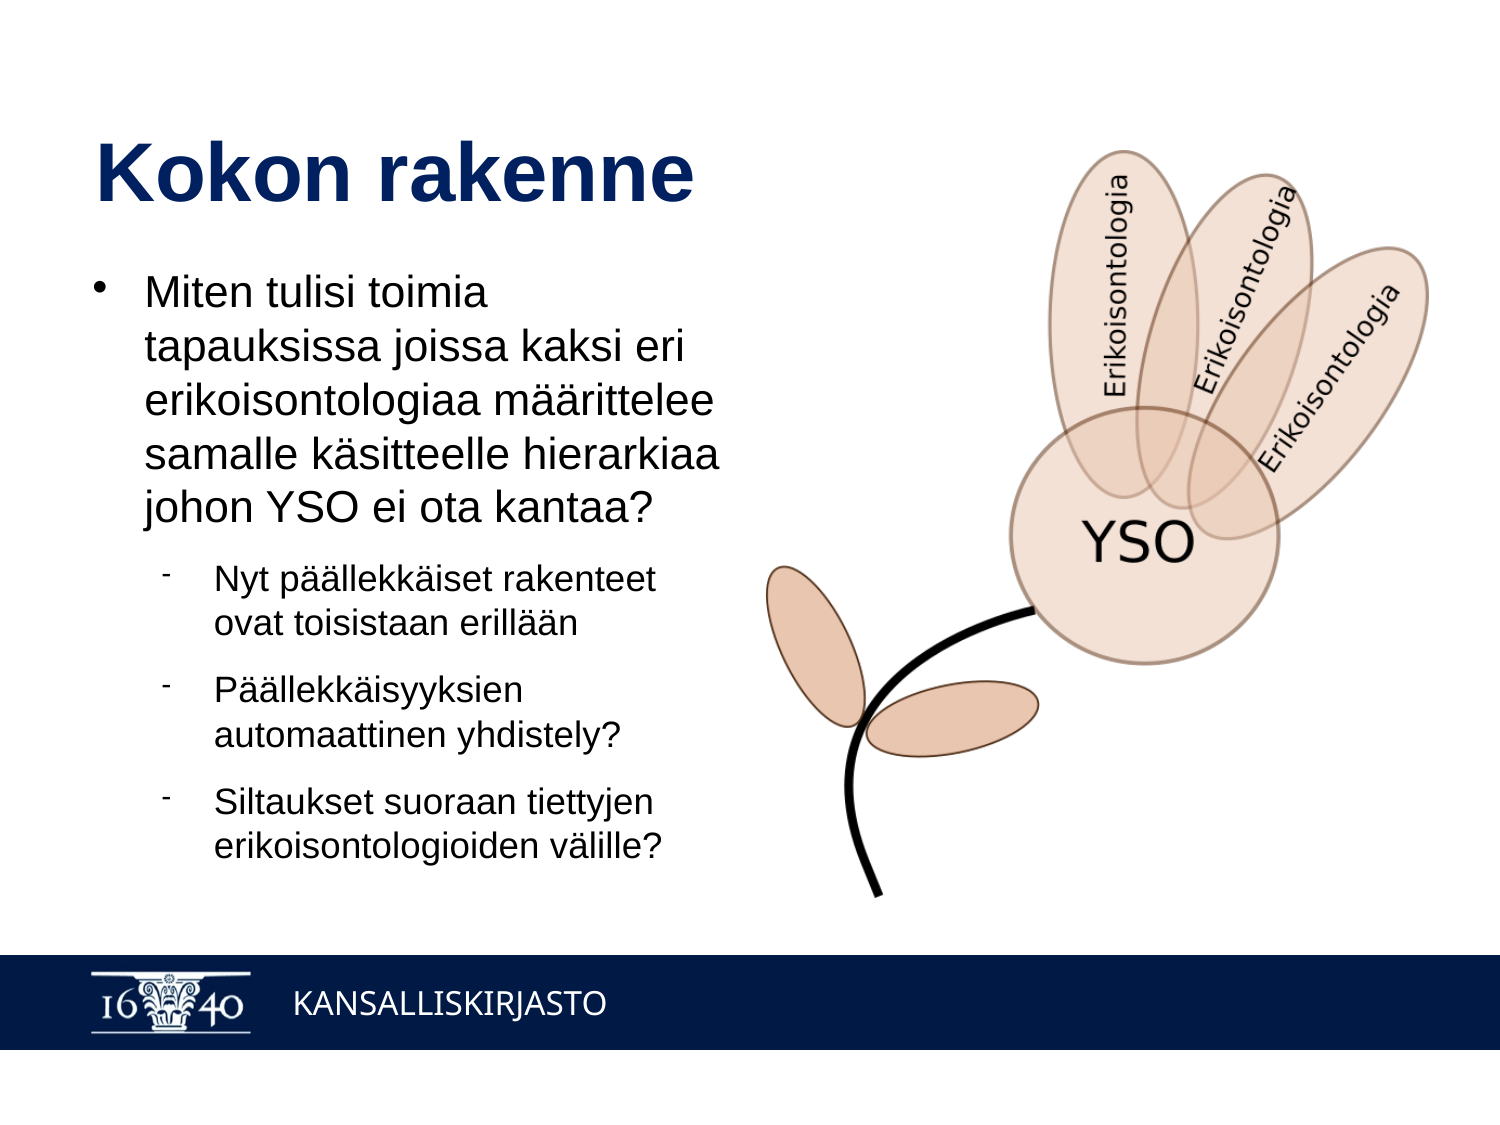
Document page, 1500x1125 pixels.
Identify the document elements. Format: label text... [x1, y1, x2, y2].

text_box Kokon rakenne [95, 47, 1370, 289]
picture [766, 150, 1429, 898]
text_box Miten tulisi toimia tapauksissa joissa kaksi eri erikoisontologiaa määrittelee samalle käsitteelle hierarkiaa johon YSO ei ota kantaa? Nyt päällekkäiset rakenteet ovat toisistaan erillään Päällekkäisyyksien automaattinen yhdistely? Siltaukset suoraan tiettyjen erikoisontologioiden välille? [75, 263, 734, 916]
picture [0, 955, 1500, 1050]
